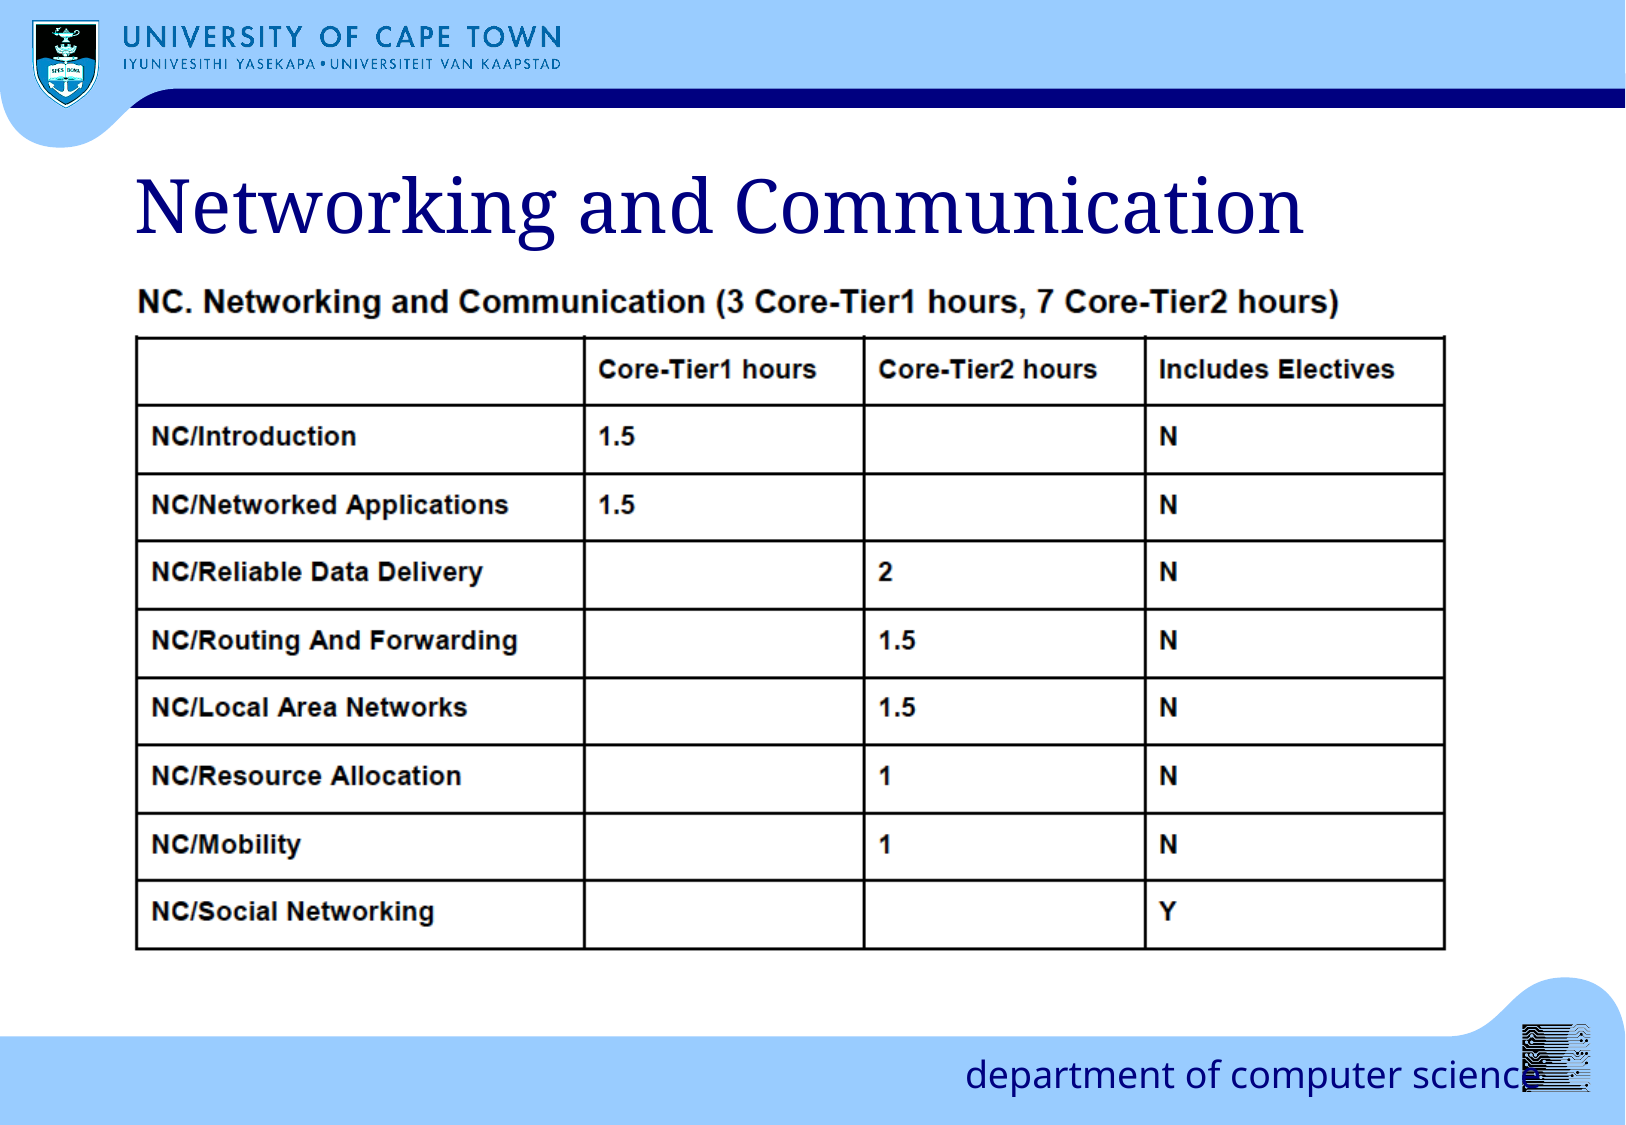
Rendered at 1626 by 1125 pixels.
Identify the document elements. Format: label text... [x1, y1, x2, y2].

picture [116, 270, 1467, 970]
picture [1526, 1070, 1536, 1076]
picture [120, 23, 563, 71]
picture [32, 20, 100, 109]
picture [1522, 1024, 1591, 1092]
title Networking and Communication [134, 140, 1571, 268]
